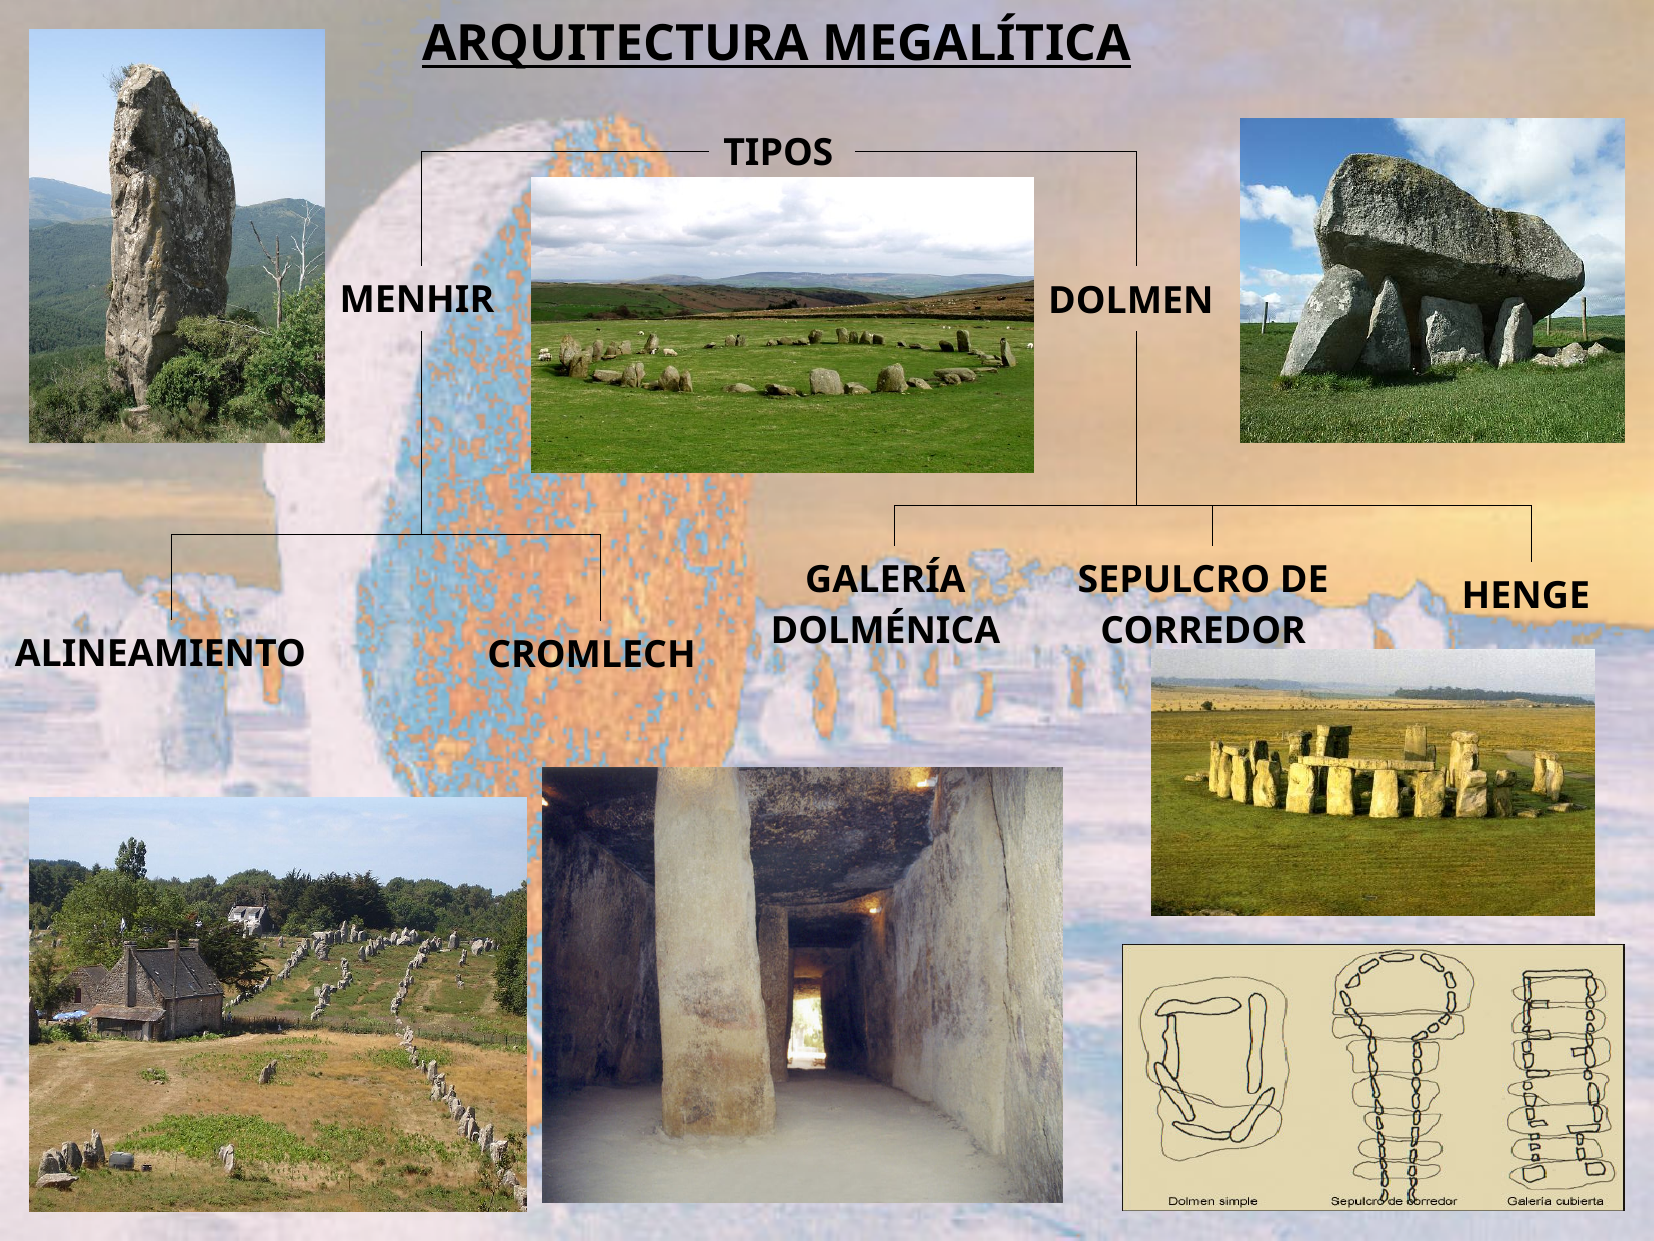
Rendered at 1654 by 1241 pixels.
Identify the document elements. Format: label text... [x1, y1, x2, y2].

text_box DOLMEN [1034, 265, 1240, 326]
text_box TIPOS [708, 118, 856, 177]
text_box MENHIR [325, 265, 519, 325]
text_box ARQUITECTURA MEGALÍTICA [407, 0, 1211, 75]
text_box GALERÍA DOLMÉNICA [755, 545, 1034, 650]
text_box ALINEAMIENTO [0, 619, 343, 680]
text_box CROMLECH [472, 620, 730, 680]
text_box SEPULCRO DE CORREDOR [1062, 545, 1363, 650]
picture [0, 0, 1654, 1241]
text_box HENGE [1446, 561, 1617, 621]
